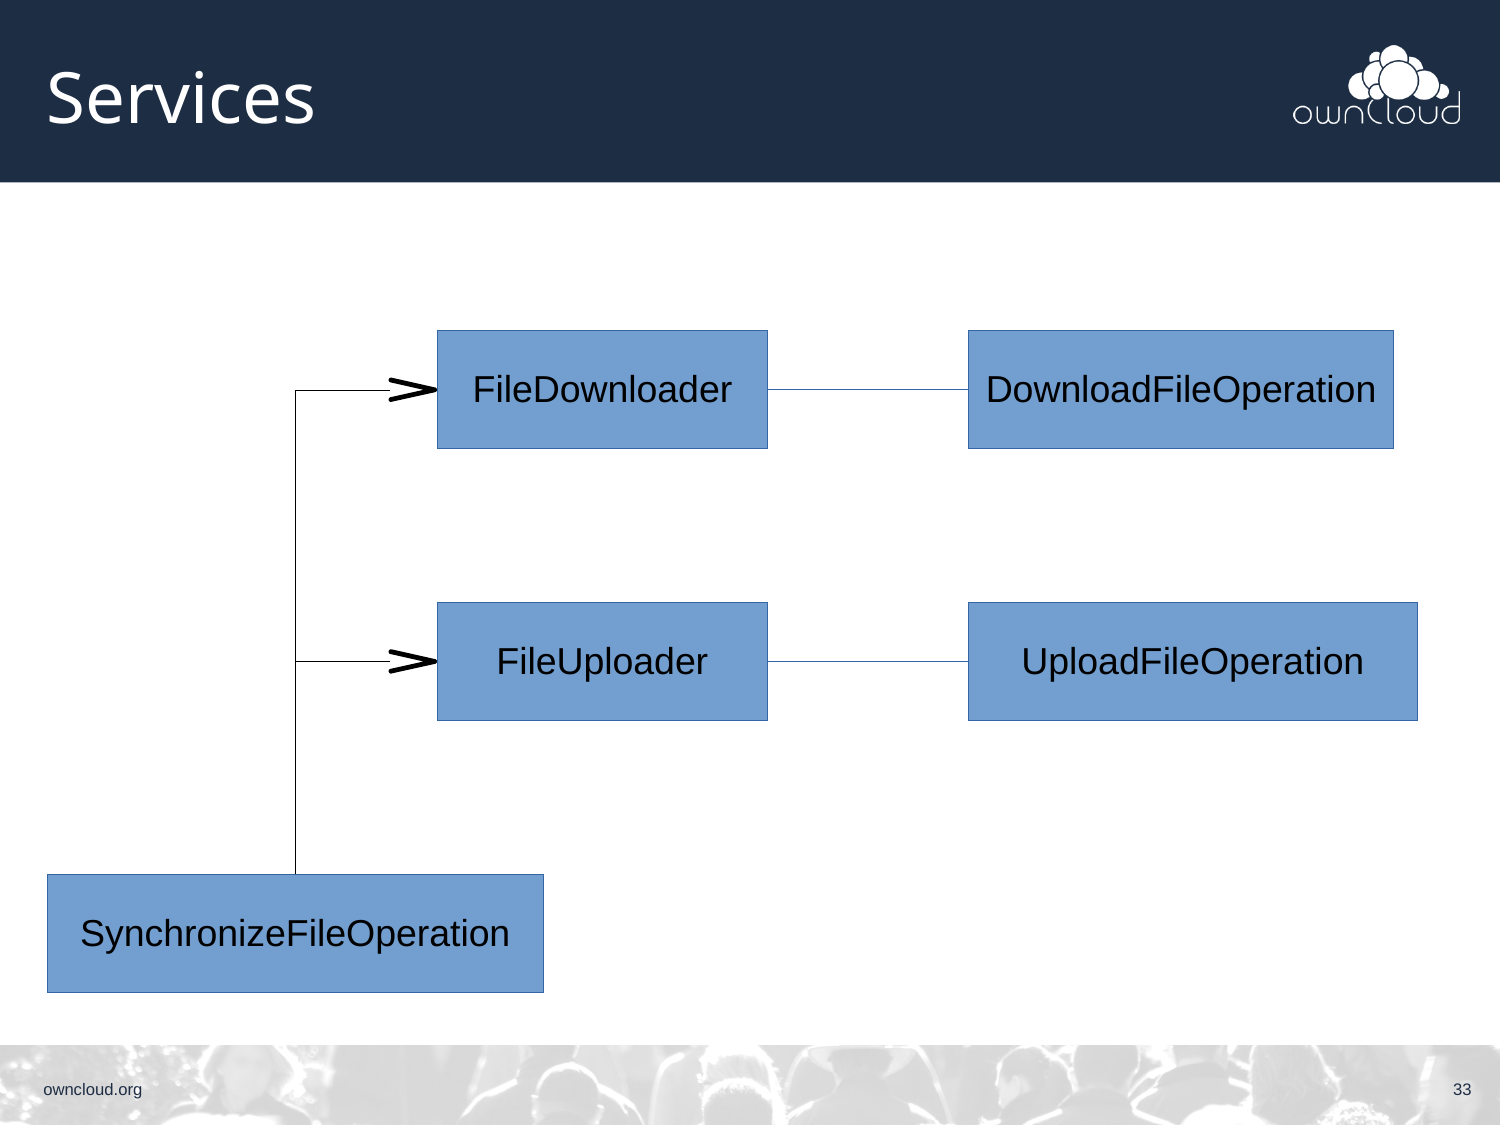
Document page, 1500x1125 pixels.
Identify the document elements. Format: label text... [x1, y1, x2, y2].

text_box SynchronizeFileOperation [47, 874, 544, 993]
picture [1293, 45, 1460, 124]
text_box UploadFileOperation [968, 602, 1418, 721]
text_box DownloadFileOperation [968, 330, 1394, 449]
text_box FileUploader [437, 602, 768, 721]
picture [0, 1045, 1500, 1125]
text_box FileDownloader [437, 330, 768, 449]
title Services [46, 5, 1258, 187]
